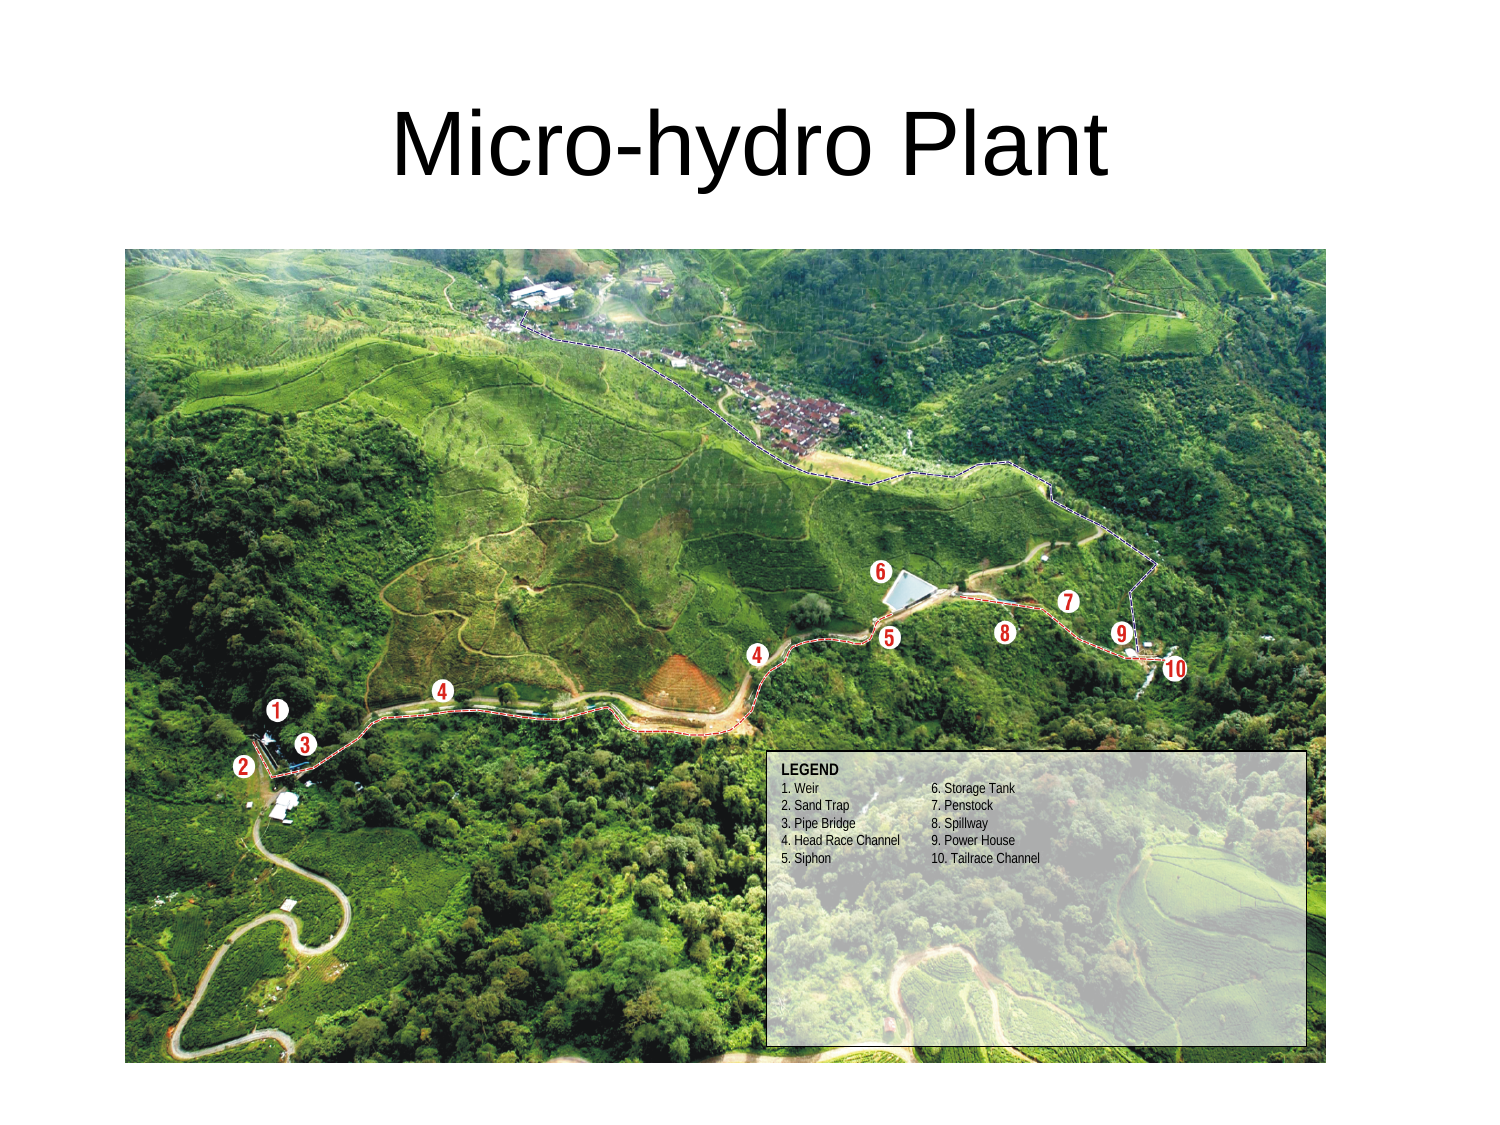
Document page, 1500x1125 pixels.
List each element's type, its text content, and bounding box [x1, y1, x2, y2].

picture [125, 249, 1326, 1063]
title Micro-hydro Plant [75, 45, 1426, 233]
text_box LEGEND 1. Weir 6. Storage Tank 2. Sand Trap 7. Penstock 3. Pipe Bridge 8. Spillway 4. Head Race Channel 9. Power House 5. Siphon 10. Tailrace Channel [766, 751, 1307, 1047]
